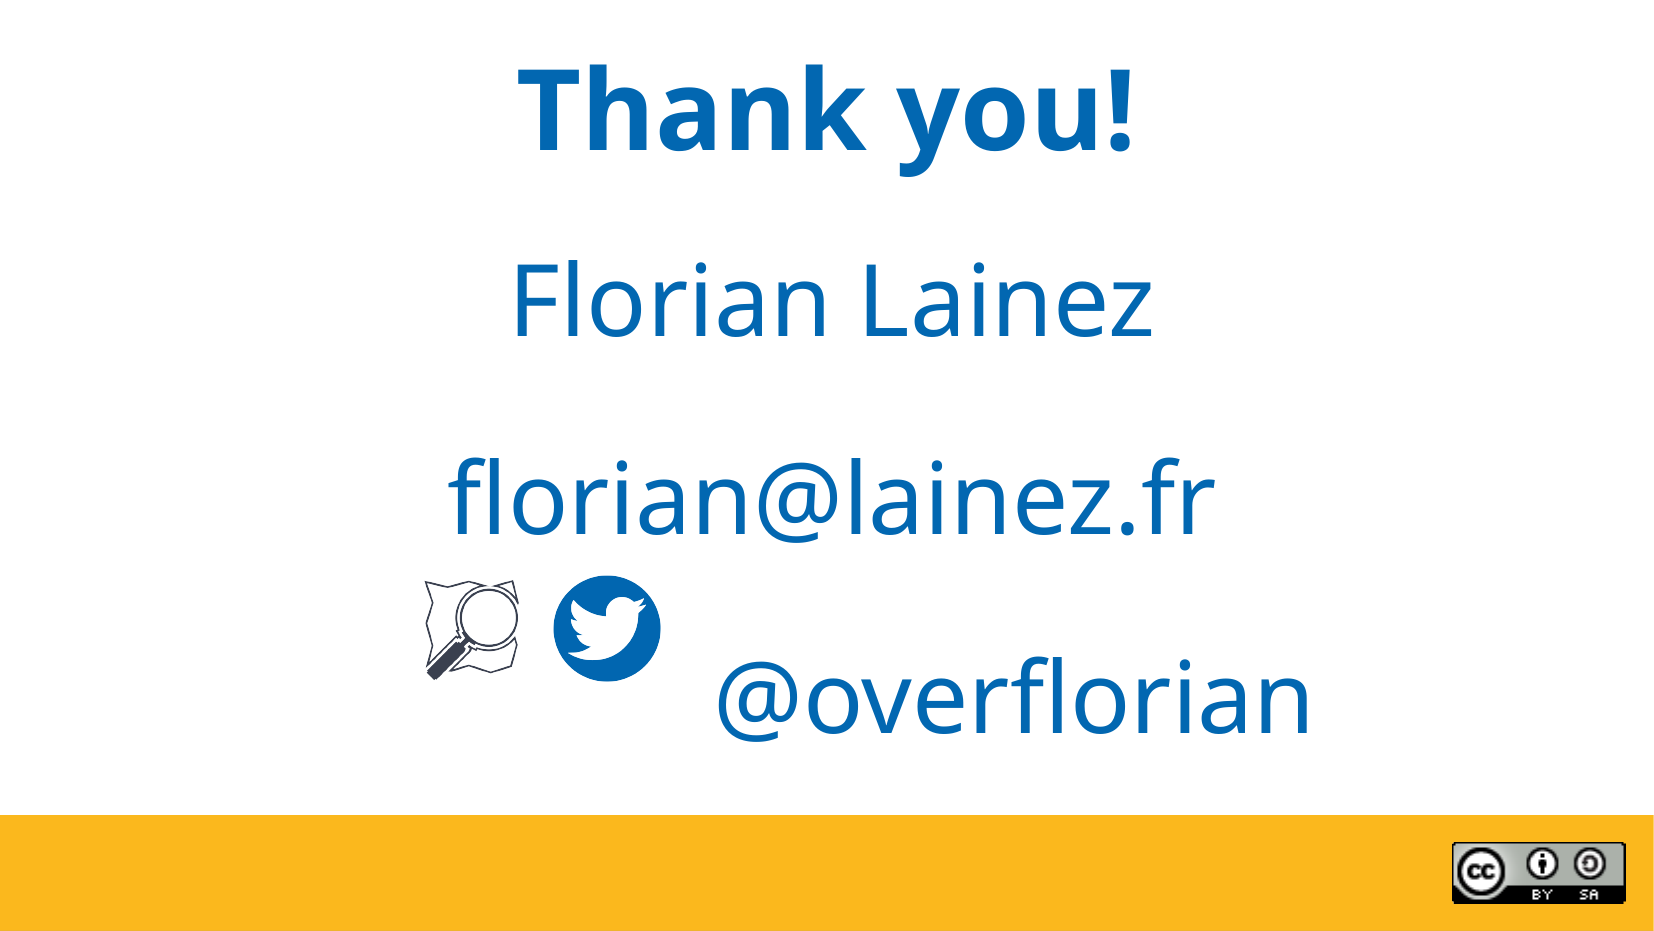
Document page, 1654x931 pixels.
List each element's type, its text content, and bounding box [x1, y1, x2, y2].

text_box Florian Lainez florian@lainez.fr @overflorian [0, 183, 1654, 810]
title Thank you! [0, 35, 1654, 178]
picture [0, 815, 1654, 931]
picture [553, 575, 661, 682]
picture [403, 559, 538, 694]
